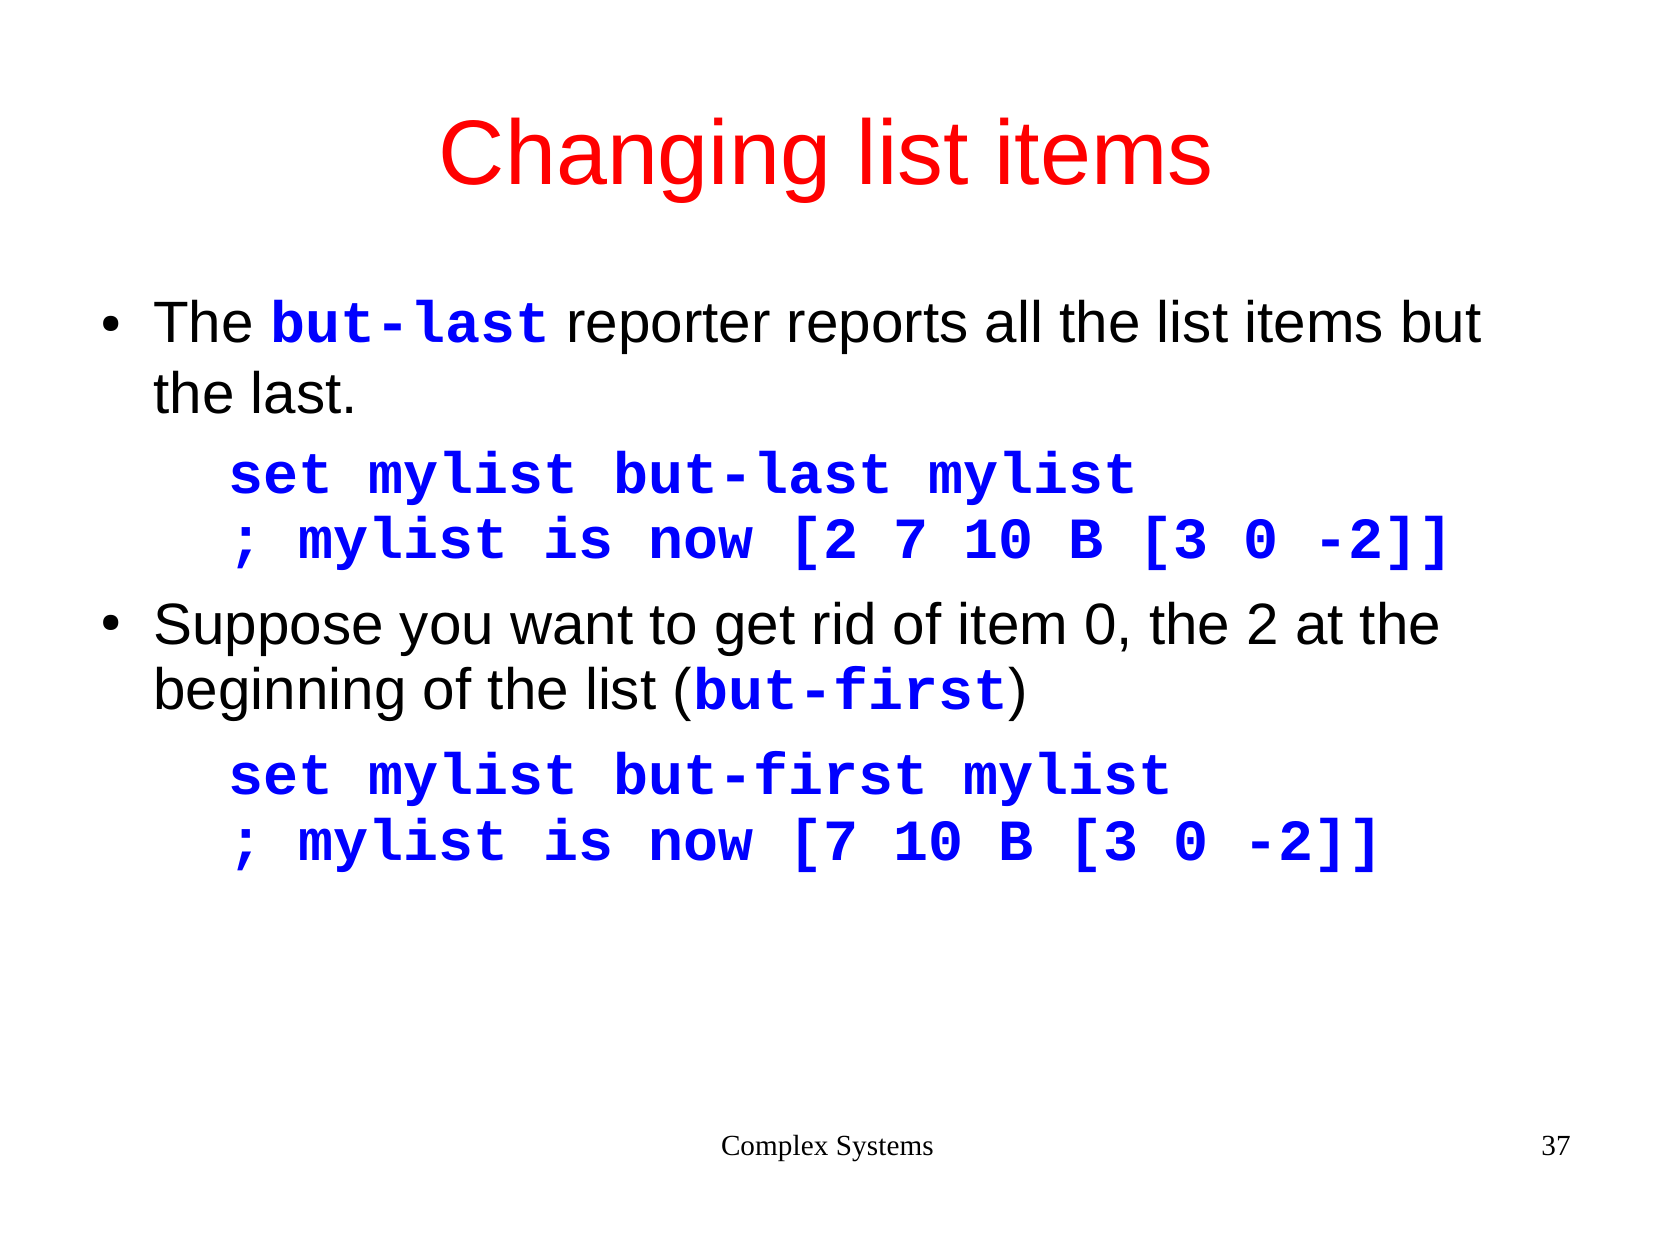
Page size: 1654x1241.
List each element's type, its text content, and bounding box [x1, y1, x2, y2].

title Changing list items [82, 49, 1571, 257]
list The but-last reporter reports all the list items but the last. set mylist but-last mylist ; mylist is now [2 7 10 B [3 0 -2]] Suppose you want to get rid of item 0, the 2 at the beginning of the list (but-first) set mylist but-first mylist ; mylist is now [7 10 B [3 0 -2]] [82, 290, 1571, 1109]
